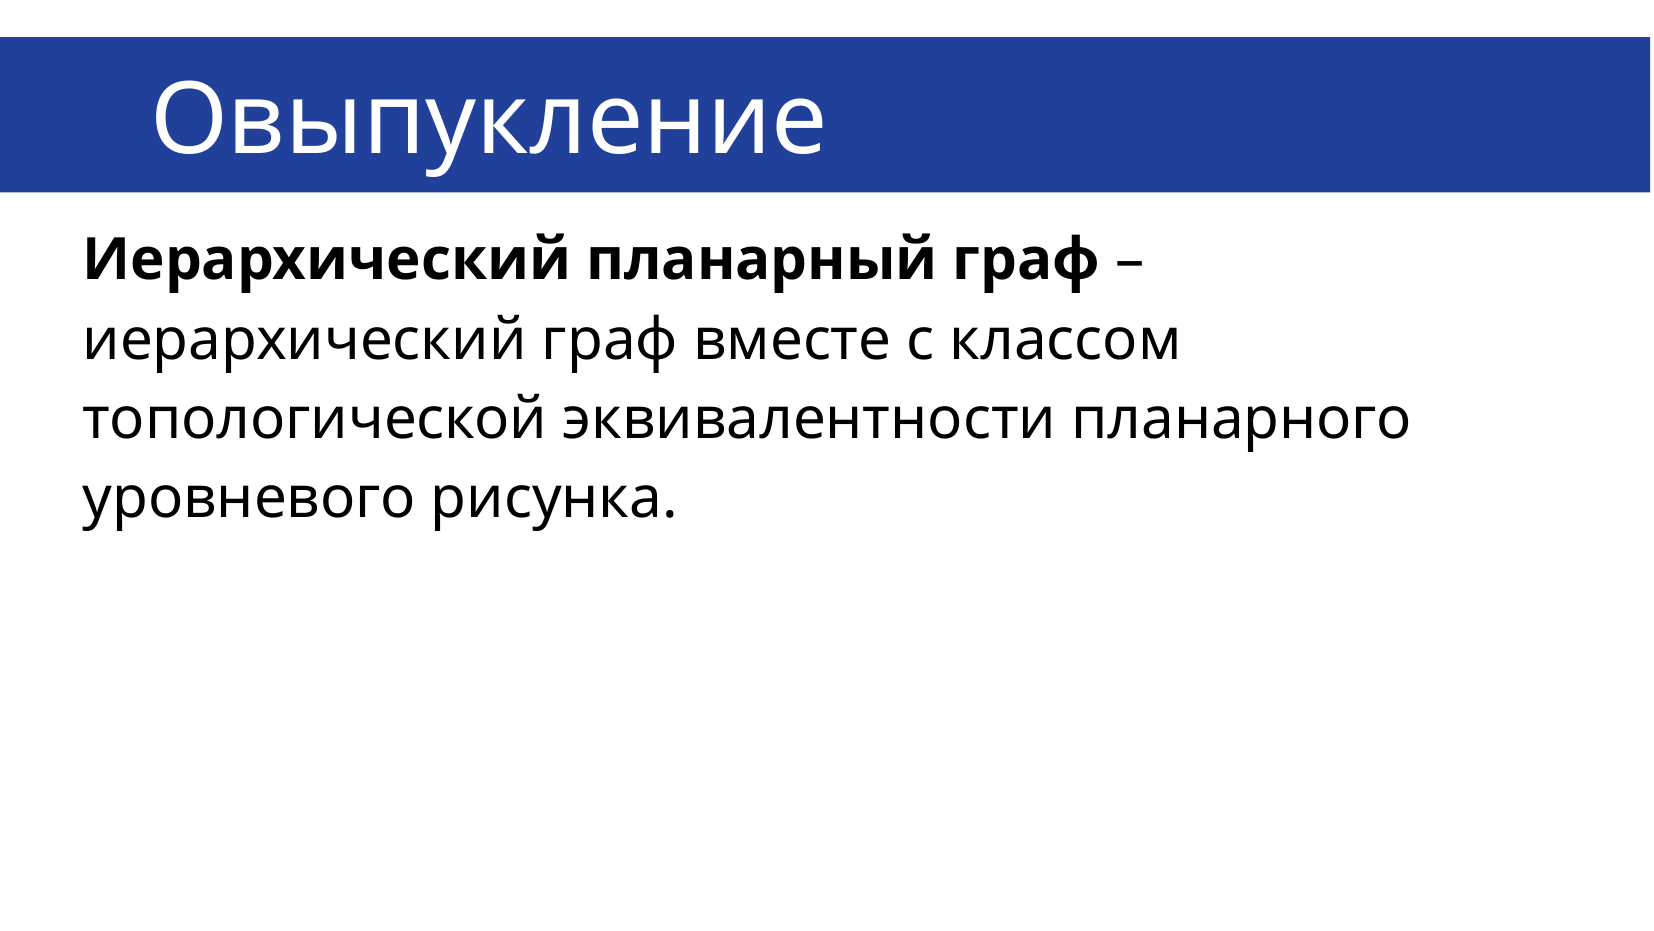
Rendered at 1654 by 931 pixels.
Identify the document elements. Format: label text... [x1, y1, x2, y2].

title Овыпукление [0, 37, 1651, 193]
subtitle Иерархический планарный граф – иерархический граф вместе с классом топологической эквивалентности планарного уровневого рисунка. [82, 217, 1576, 773]
